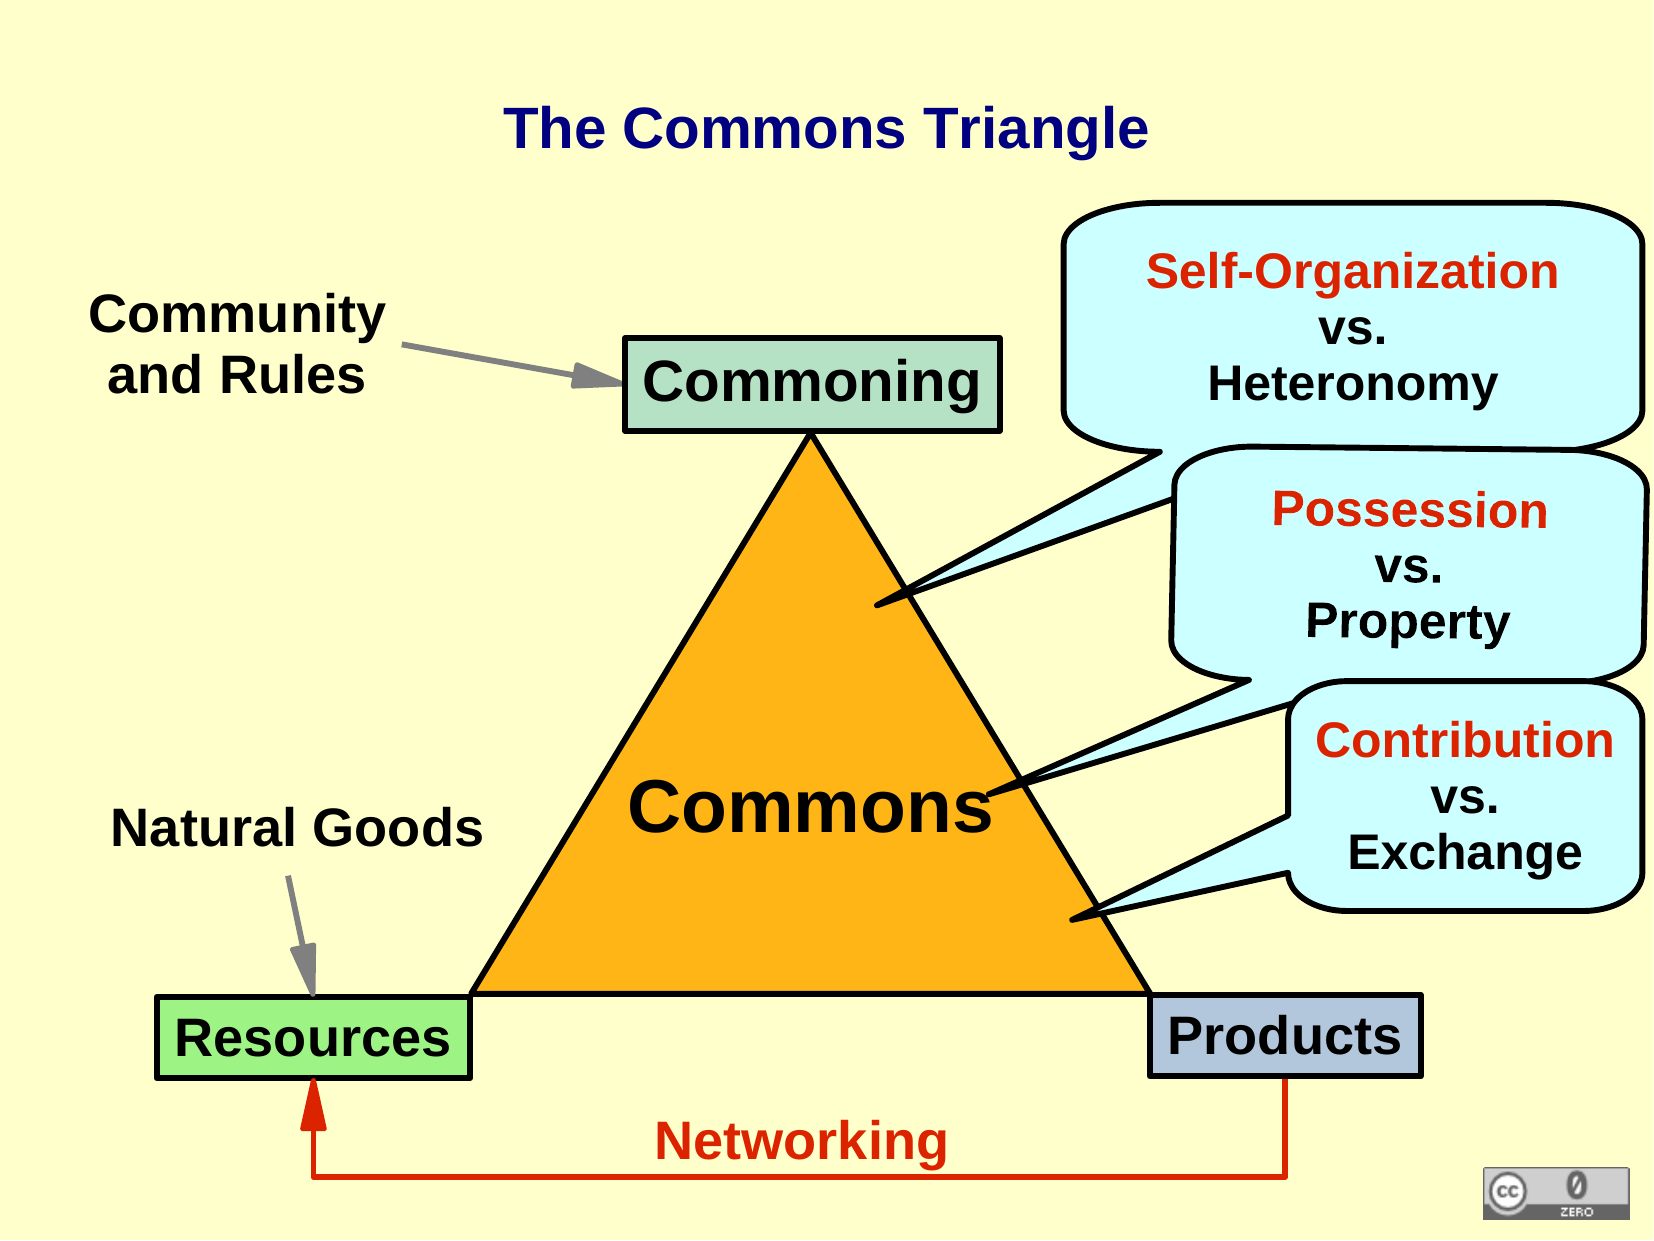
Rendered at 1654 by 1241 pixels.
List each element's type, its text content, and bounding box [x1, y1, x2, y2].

text_box Community and Rules [73, 276, 402, 413]
text_box Resources [156, 996, 471, 1079]
text_box Possession vs. Property [988, 446, 1647, 795]
text_box Products [1149, 994, 1421, 1077]
text_box Commons [471, 434, 1151, 994]
text_box Commoning [624, 338, 1000, 431]
text_box Natural Goods [96, 789, 500, 866]
picture [1483, 1167, 1630, 1220]
text_box Contribution vs. Exchange [1072, 681, 1643, 920]
text_box Networking [639, 1102, 965, 1179]
text_box Self-Organization vs. Heteronomy [876, 202, 1643, 606]
title The Commons Triangle [82, 55, 1571, 201]
